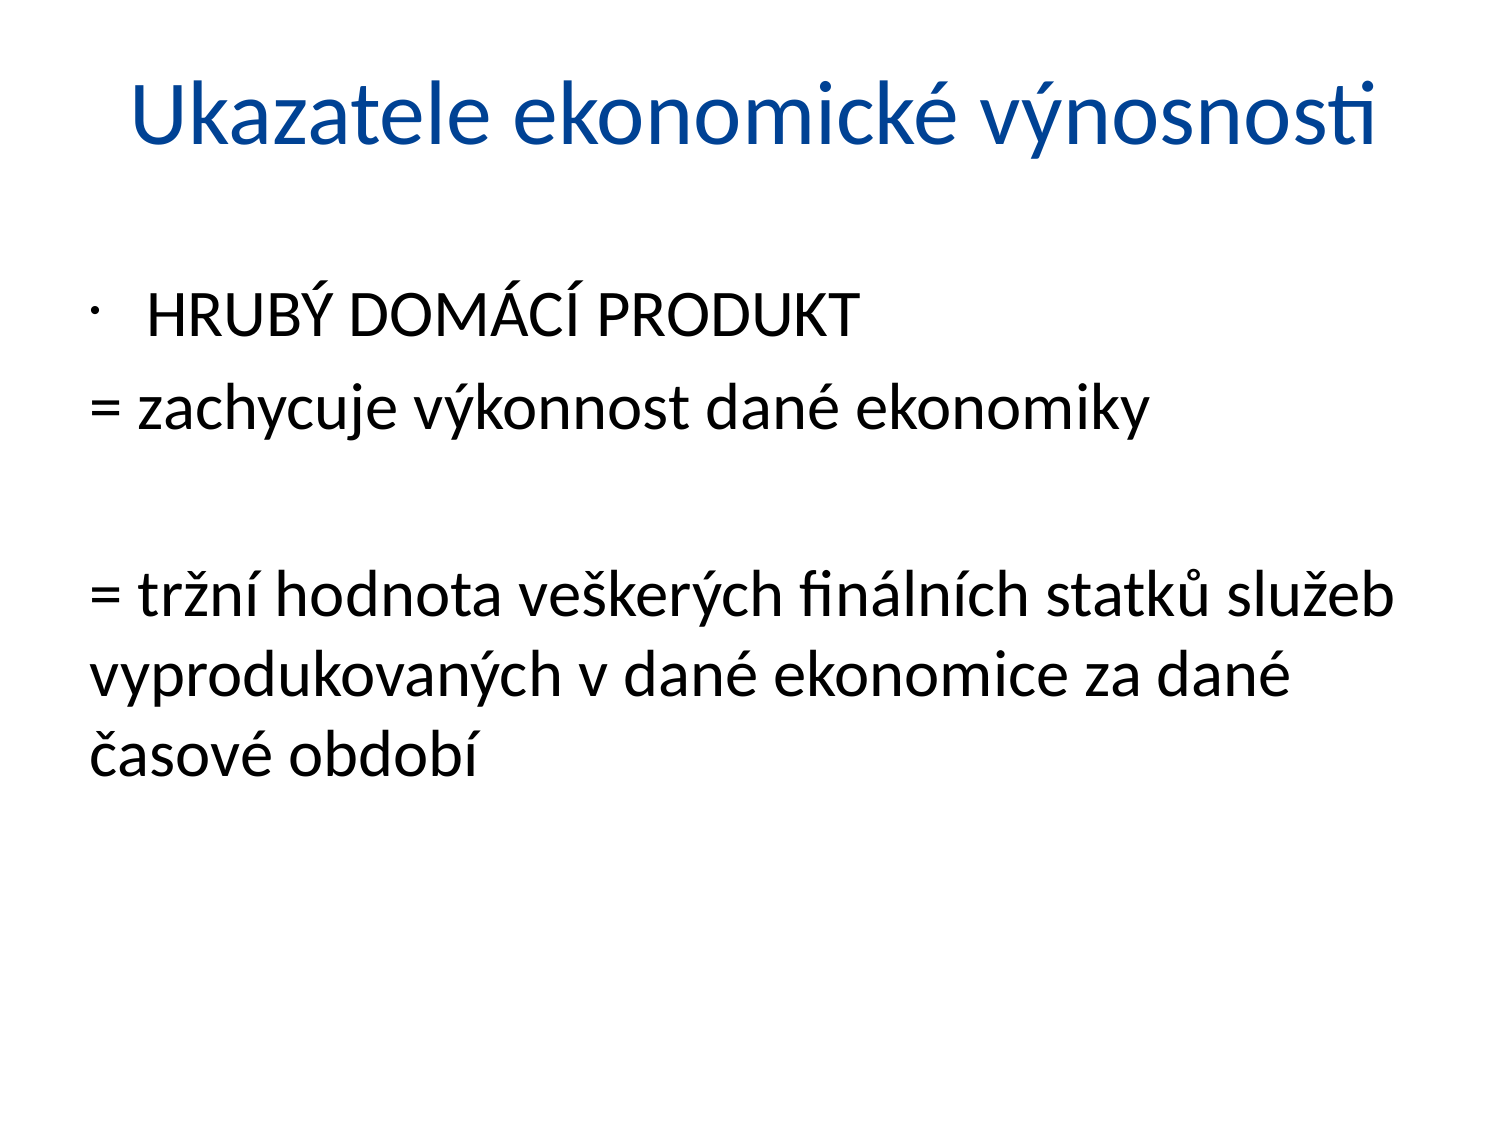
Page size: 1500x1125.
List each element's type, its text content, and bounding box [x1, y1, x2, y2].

title Ukazatele ekonomické výnosnosti [75, 45, 1425, 233]
list HRUBÝ DOMÁCÍ PRODUKT = zachycuje výkonnost dané ekonomiky = tržní hodnota veškerých finálních statků služeb vyprodukovaných v dané ekonomice za dané časové období [75, 262, 1425, 1005]
